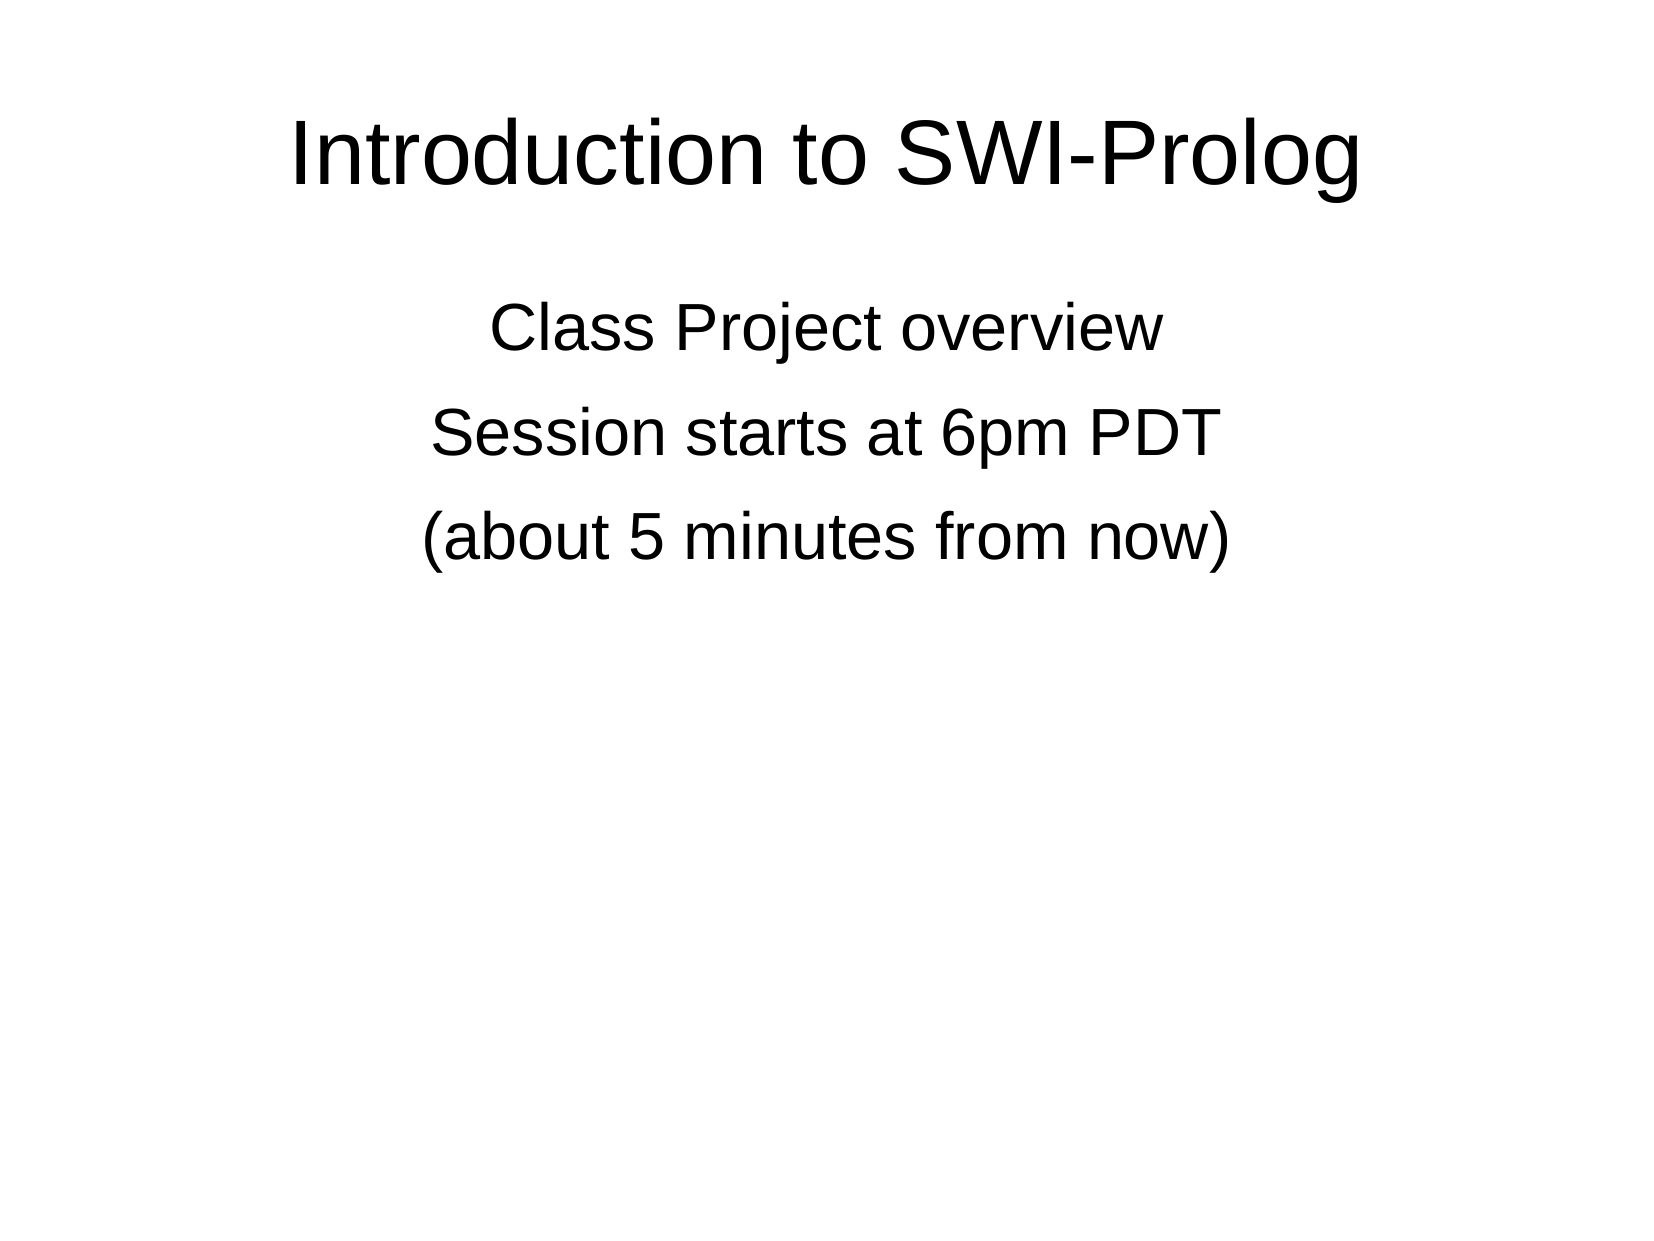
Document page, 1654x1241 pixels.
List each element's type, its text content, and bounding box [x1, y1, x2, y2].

title Introduction to SWI-Prolog [82, 49, 1571, 257]
list Class Project overview Session starts at 6pm PDT (about 5 minutes from now) [82, 290, 1571, 1010]
